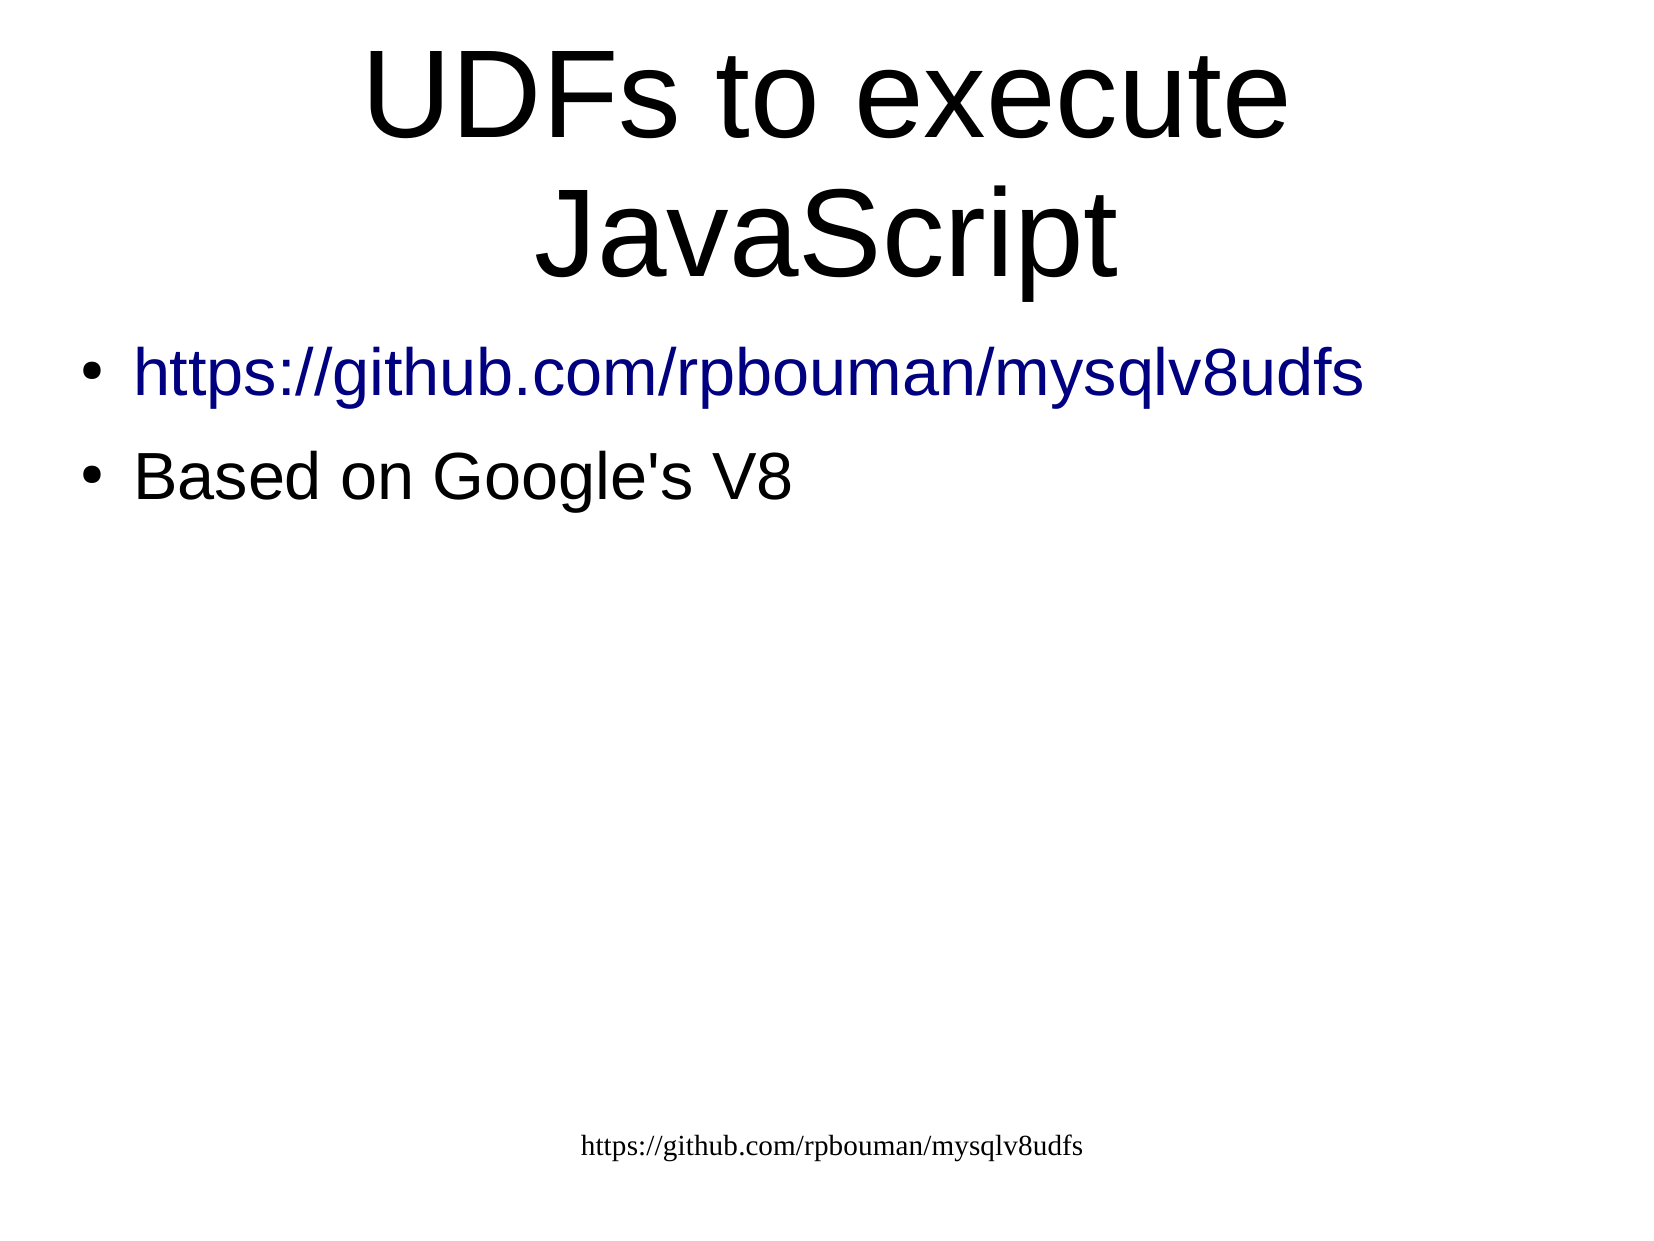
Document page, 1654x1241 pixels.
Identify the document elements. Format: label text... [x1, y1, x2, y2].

title UDFs to execute JavaScript [82, 23, 1571, 304]
list https://github.com/rpbouman/mysqlv8udfs Based on Google's V8 [62, 334, 1585, 1219]
